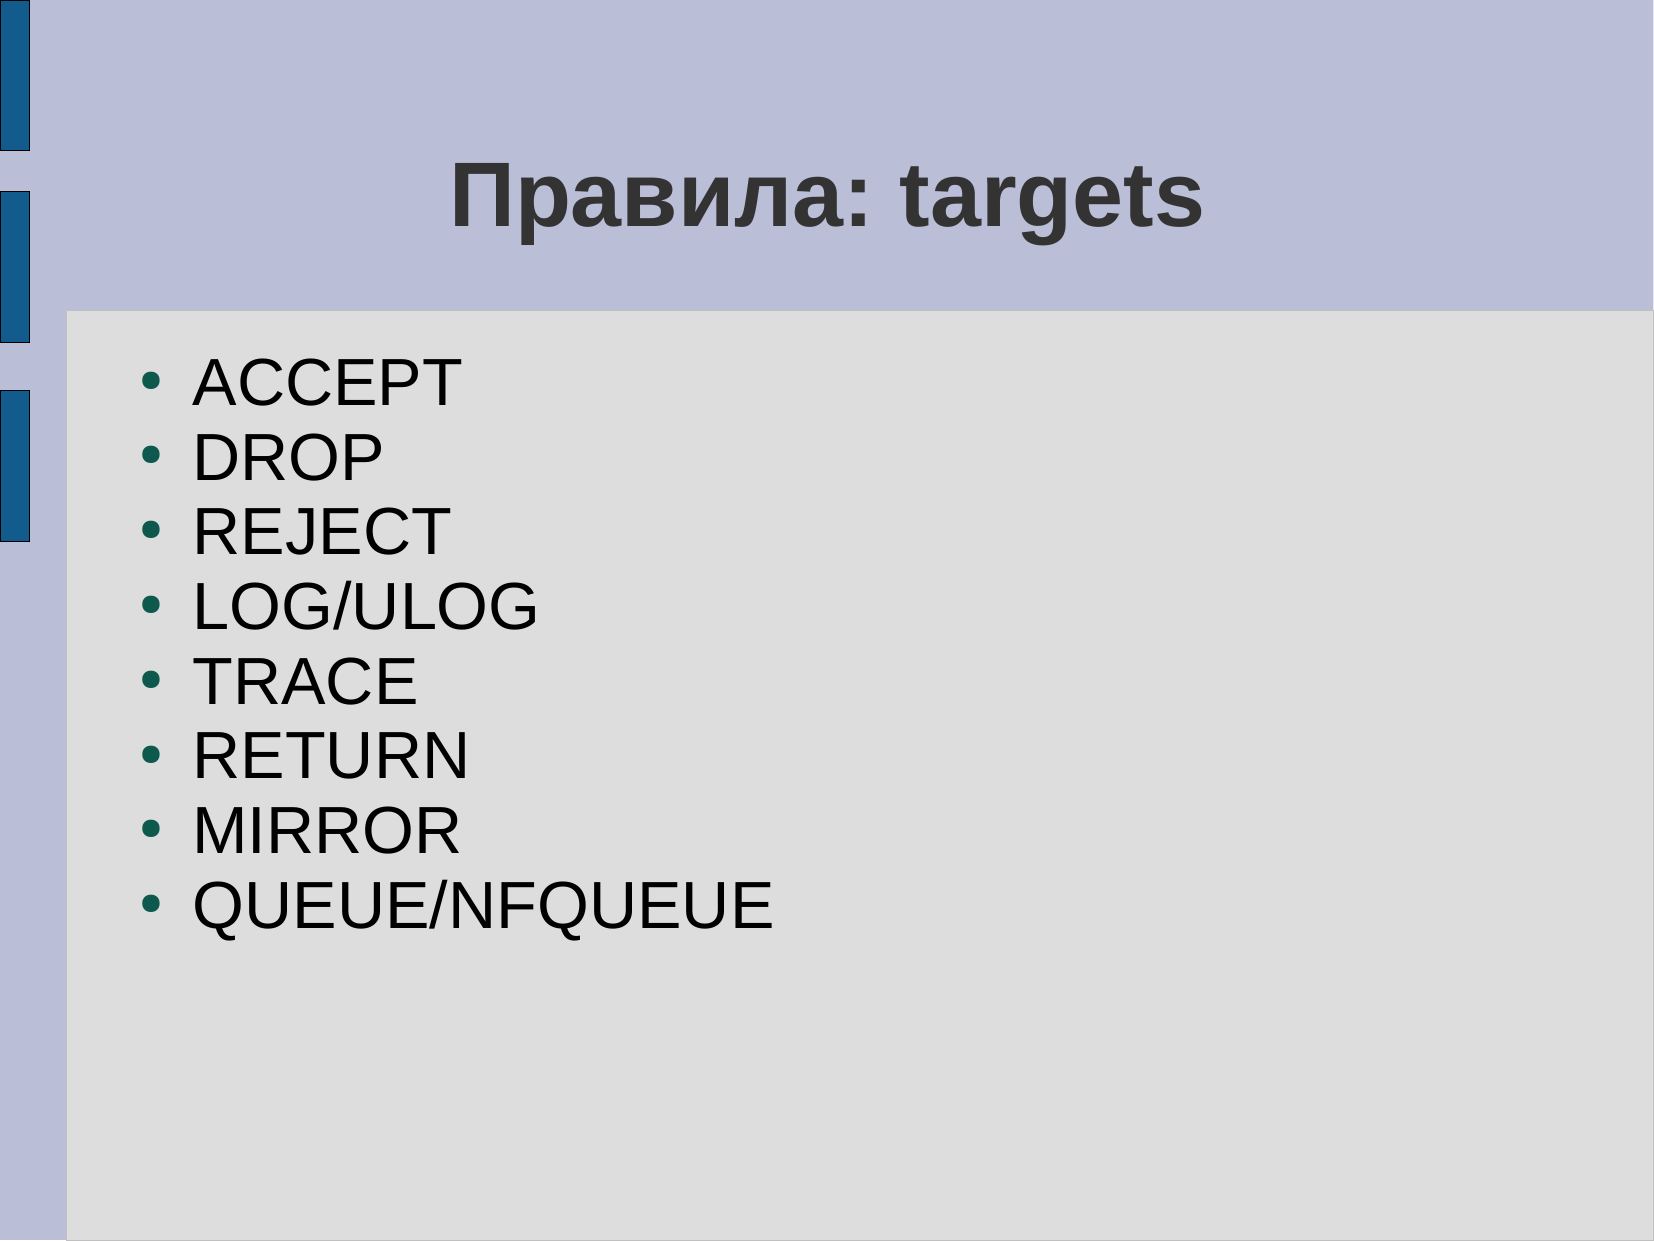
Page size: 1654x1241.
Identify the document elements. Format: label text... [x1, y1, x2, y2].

title Правила: targets [121, 91, 1534, 299]
list ACCEPT DROP REJECT LOG/ULOG TRACE RETURN MIRROR QUEUE/NFQUEUE [121, 344, 1534, 1164]
